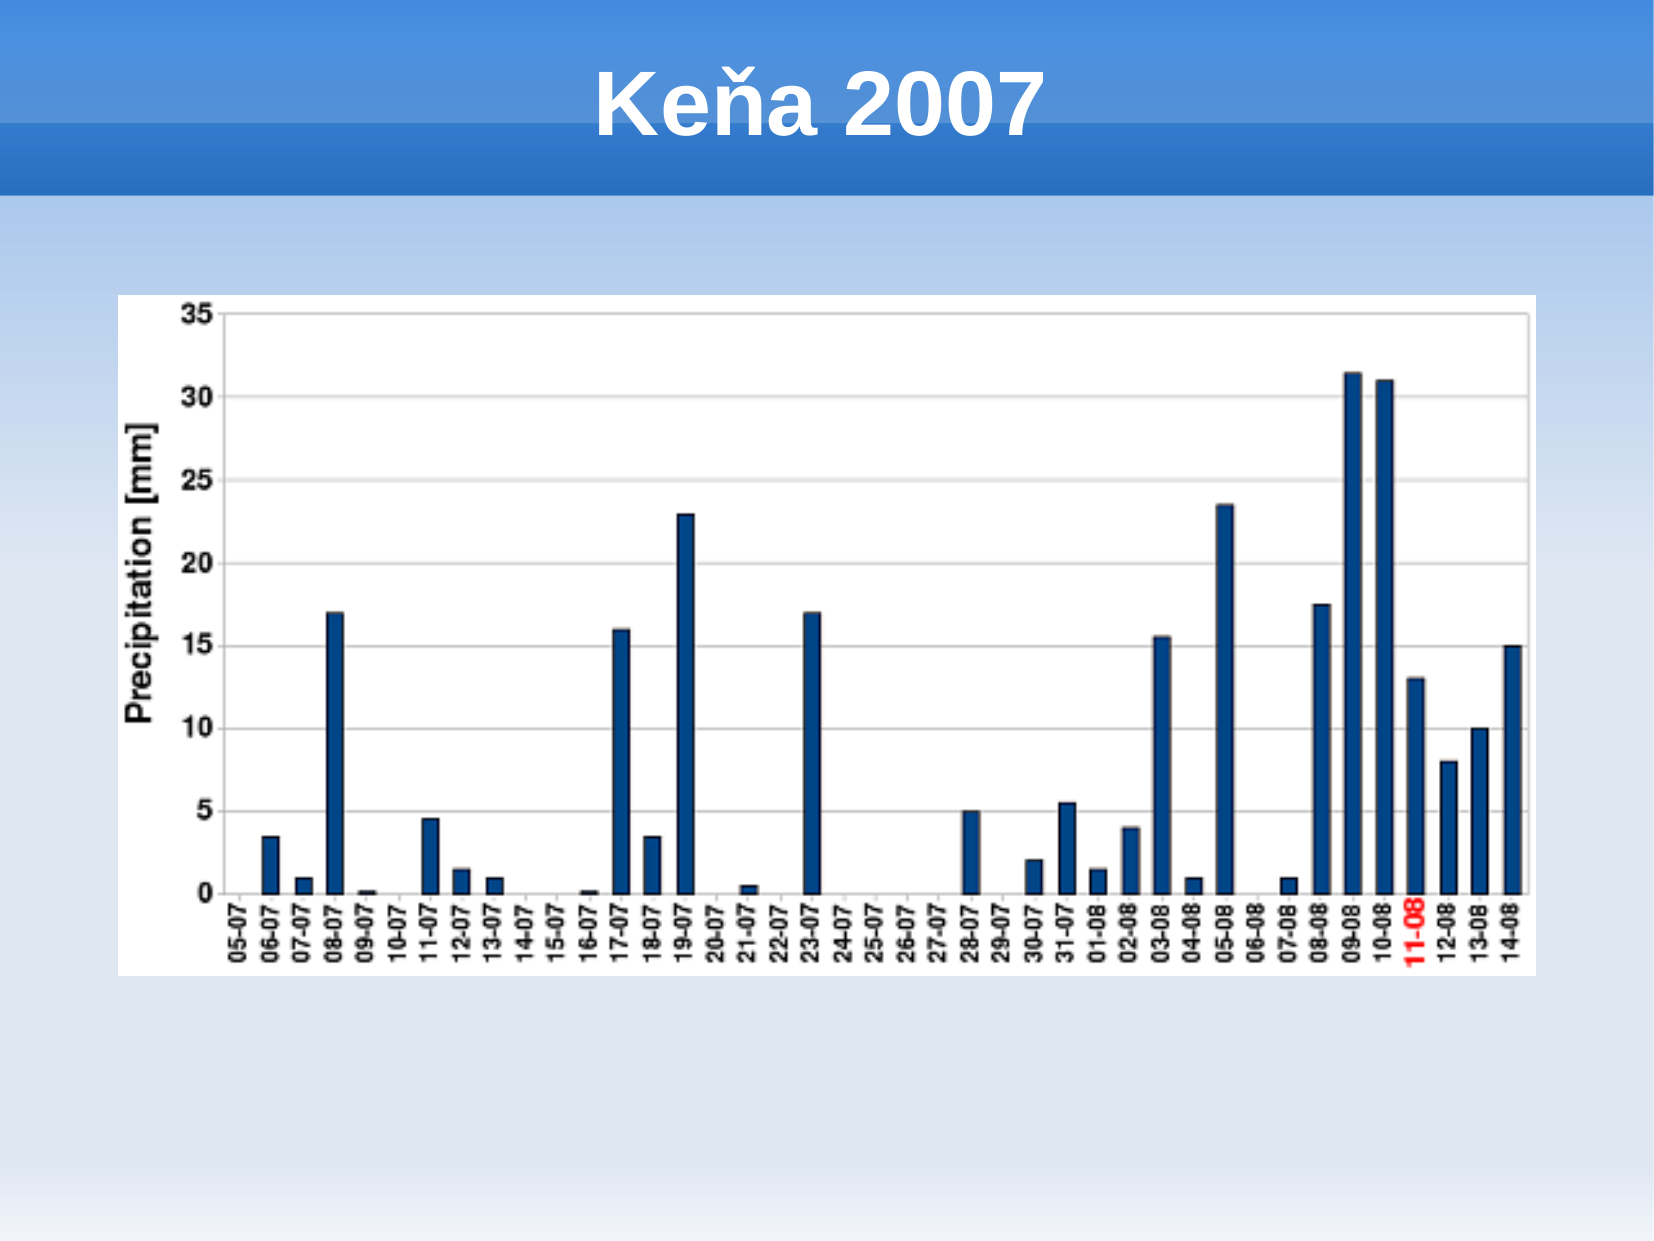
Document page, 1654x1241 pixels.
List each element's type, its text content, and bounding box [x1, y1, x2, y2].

picture [0, 0, 1654, 1241]
title Keňa 2007 [76, 7, 1565, 200]
